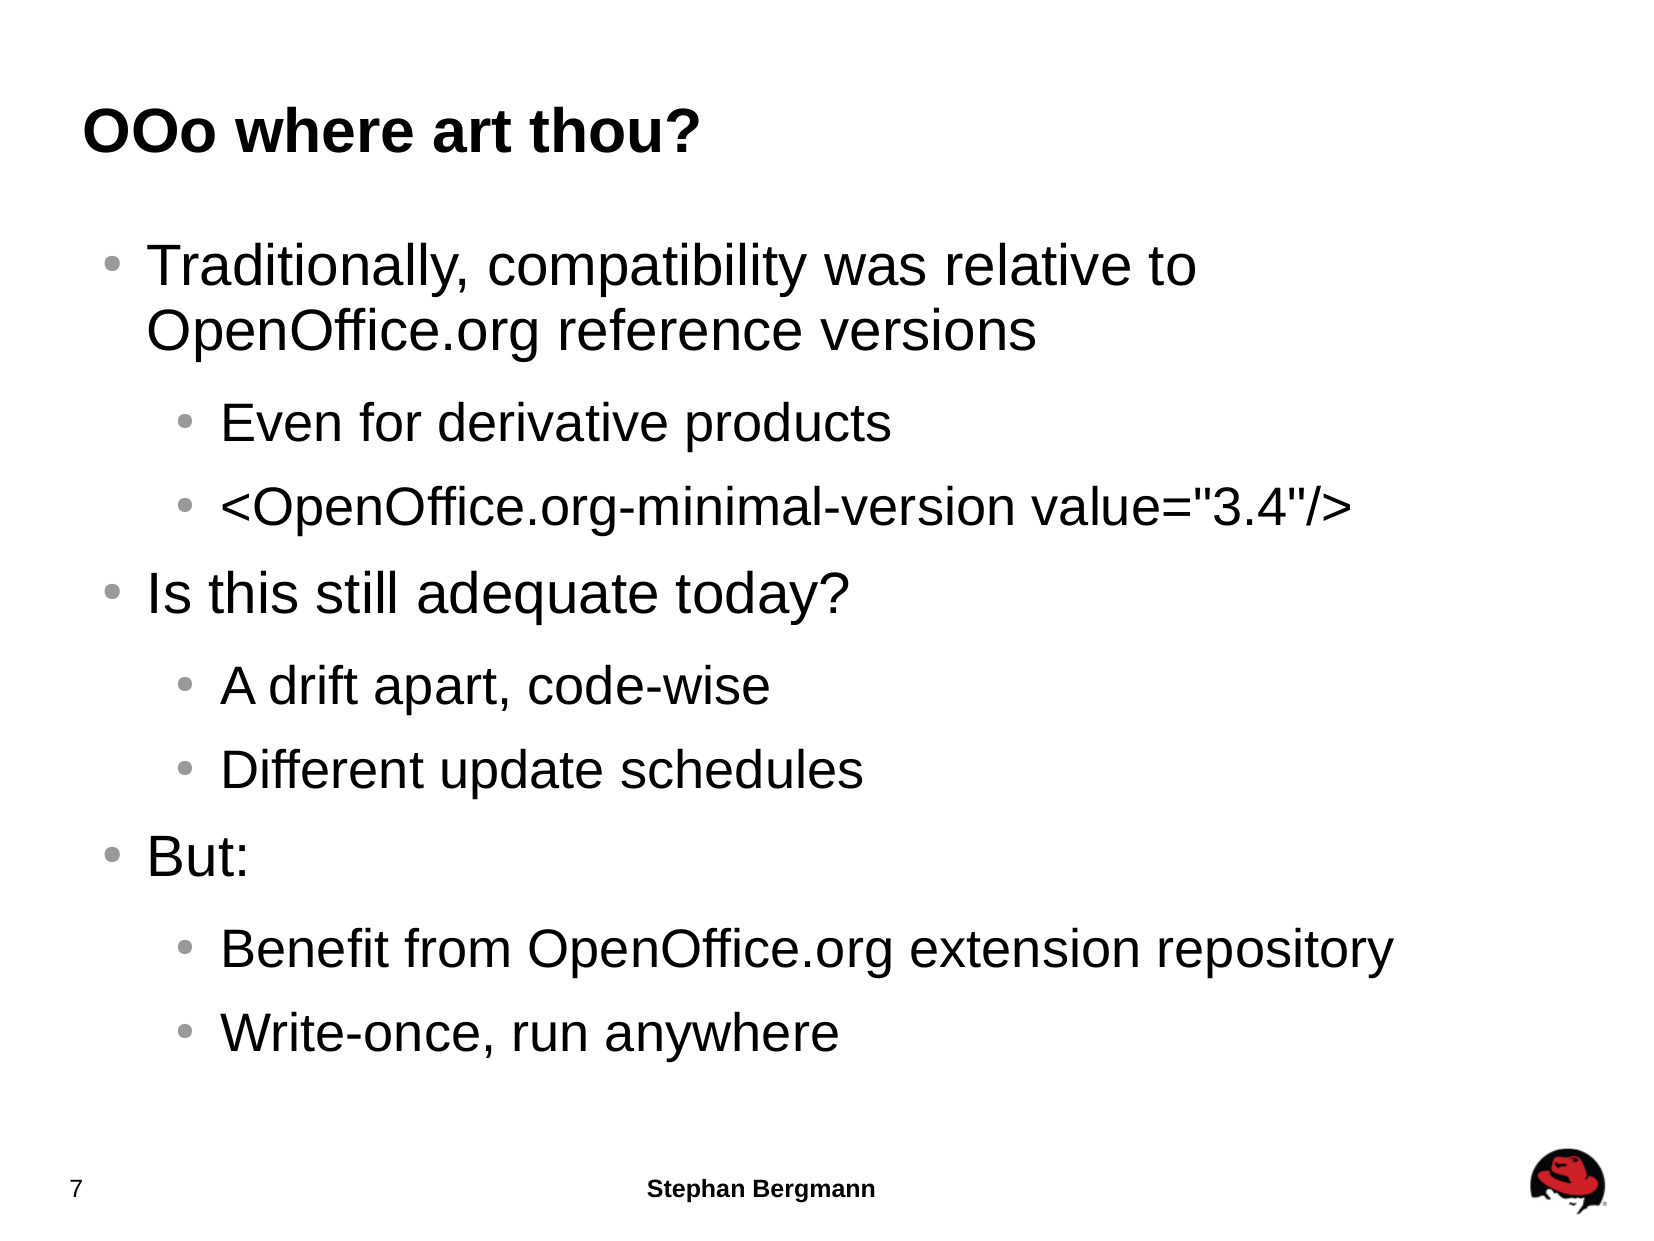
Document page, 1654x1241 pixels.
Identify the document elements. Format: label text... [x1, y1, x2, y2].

list Traditionally, compatibility was relative to OpenOffice.org reference versions Even for derivative products <OpenOffice.org-minimal-version value="3.4"/> Is this still adequate today? A drift apart, code-wise Different update schedules But: Benefit from OpenOffice.org extension repository Write-once, run anywhere [86, 232, 1576, 1063]
picture [1529, 1146, 1613, 1224]
title OOo where art thou? [82, 37, 1571, 226]
